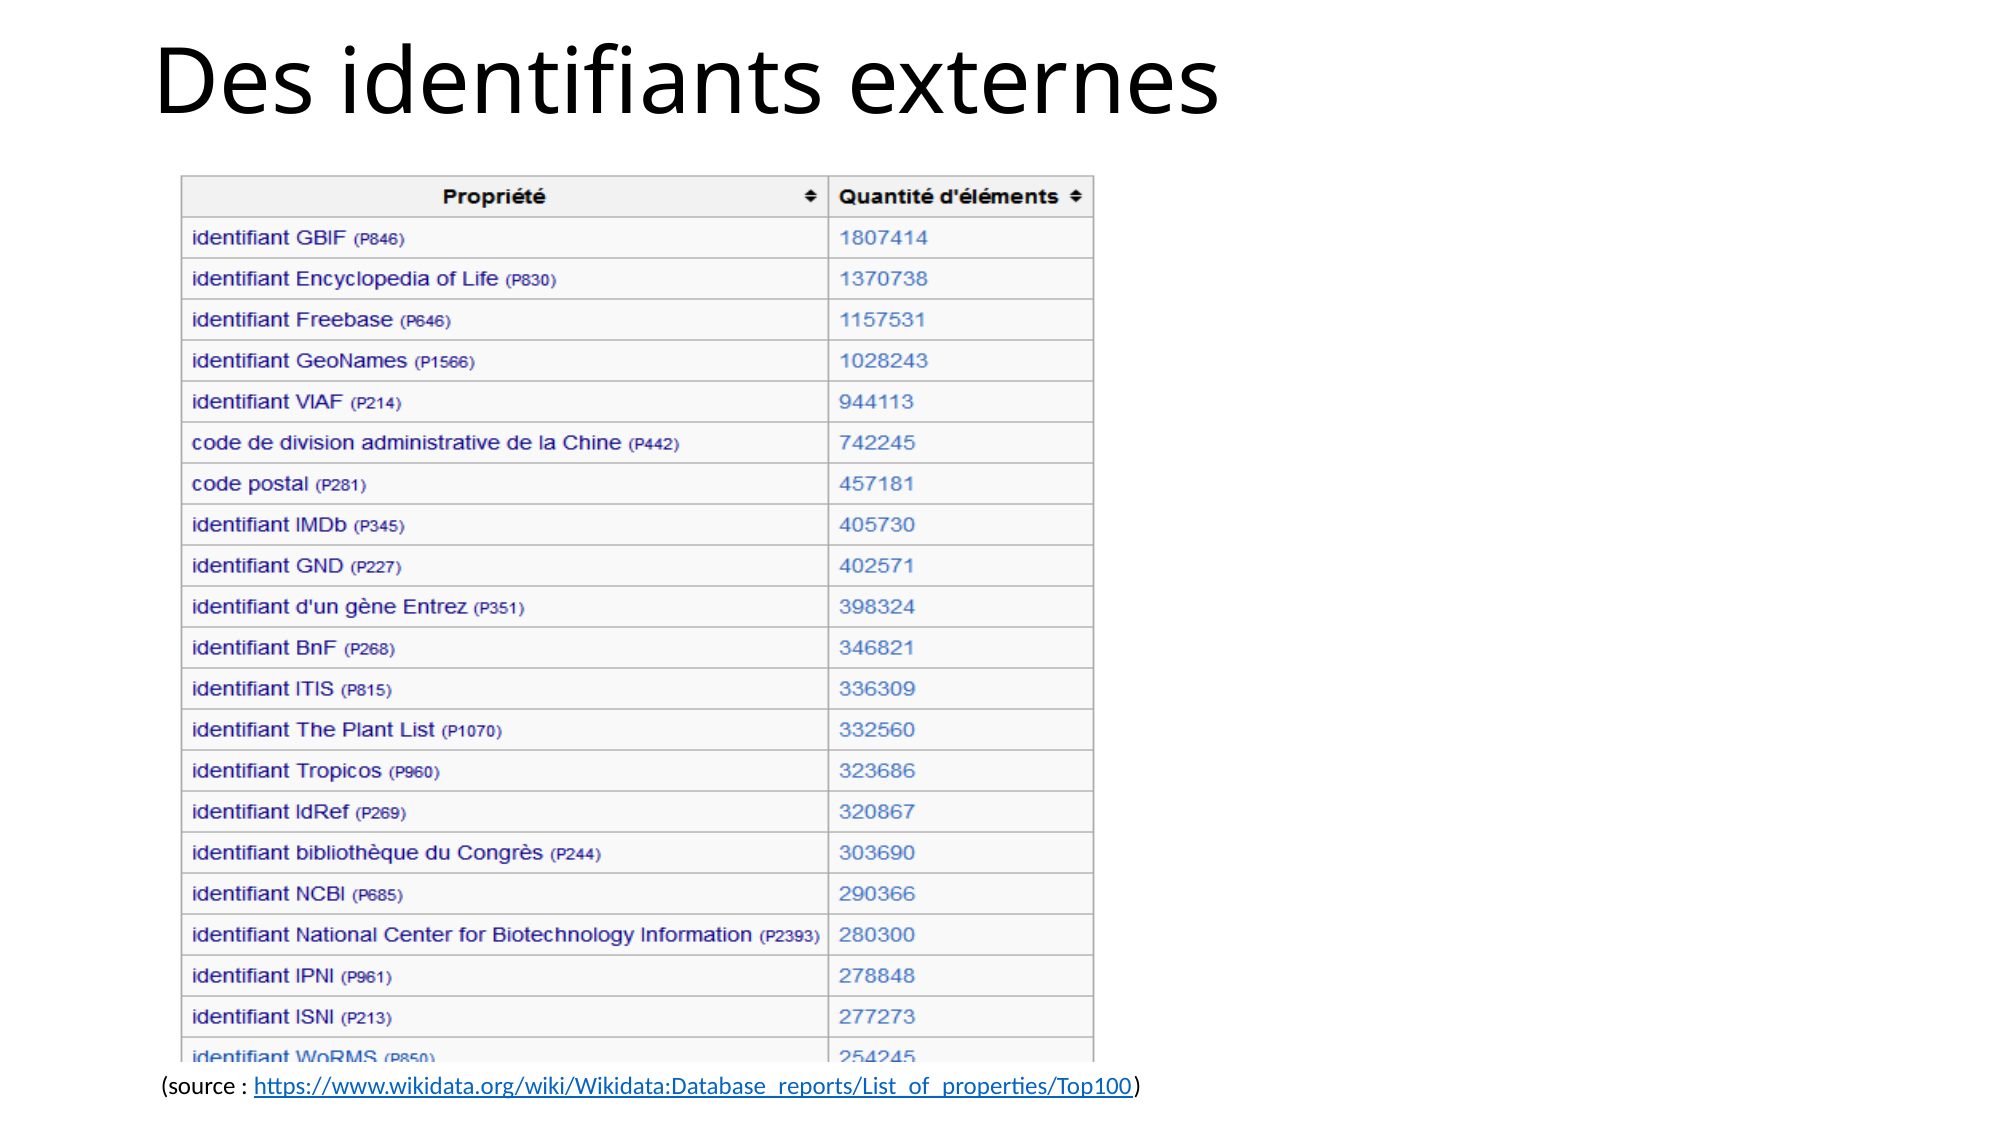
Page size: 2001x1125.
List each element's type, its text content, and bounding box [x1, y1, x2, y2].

picture [165, 167, 1109, 1062]
text_box (source : https://www.wikidata.org/wiki/Wikidata:Database_reports/List_of_properties/Top100) [146, 1061, 1157, 1107]
title Des identifiants externes [137, 21, 1863, 147]
